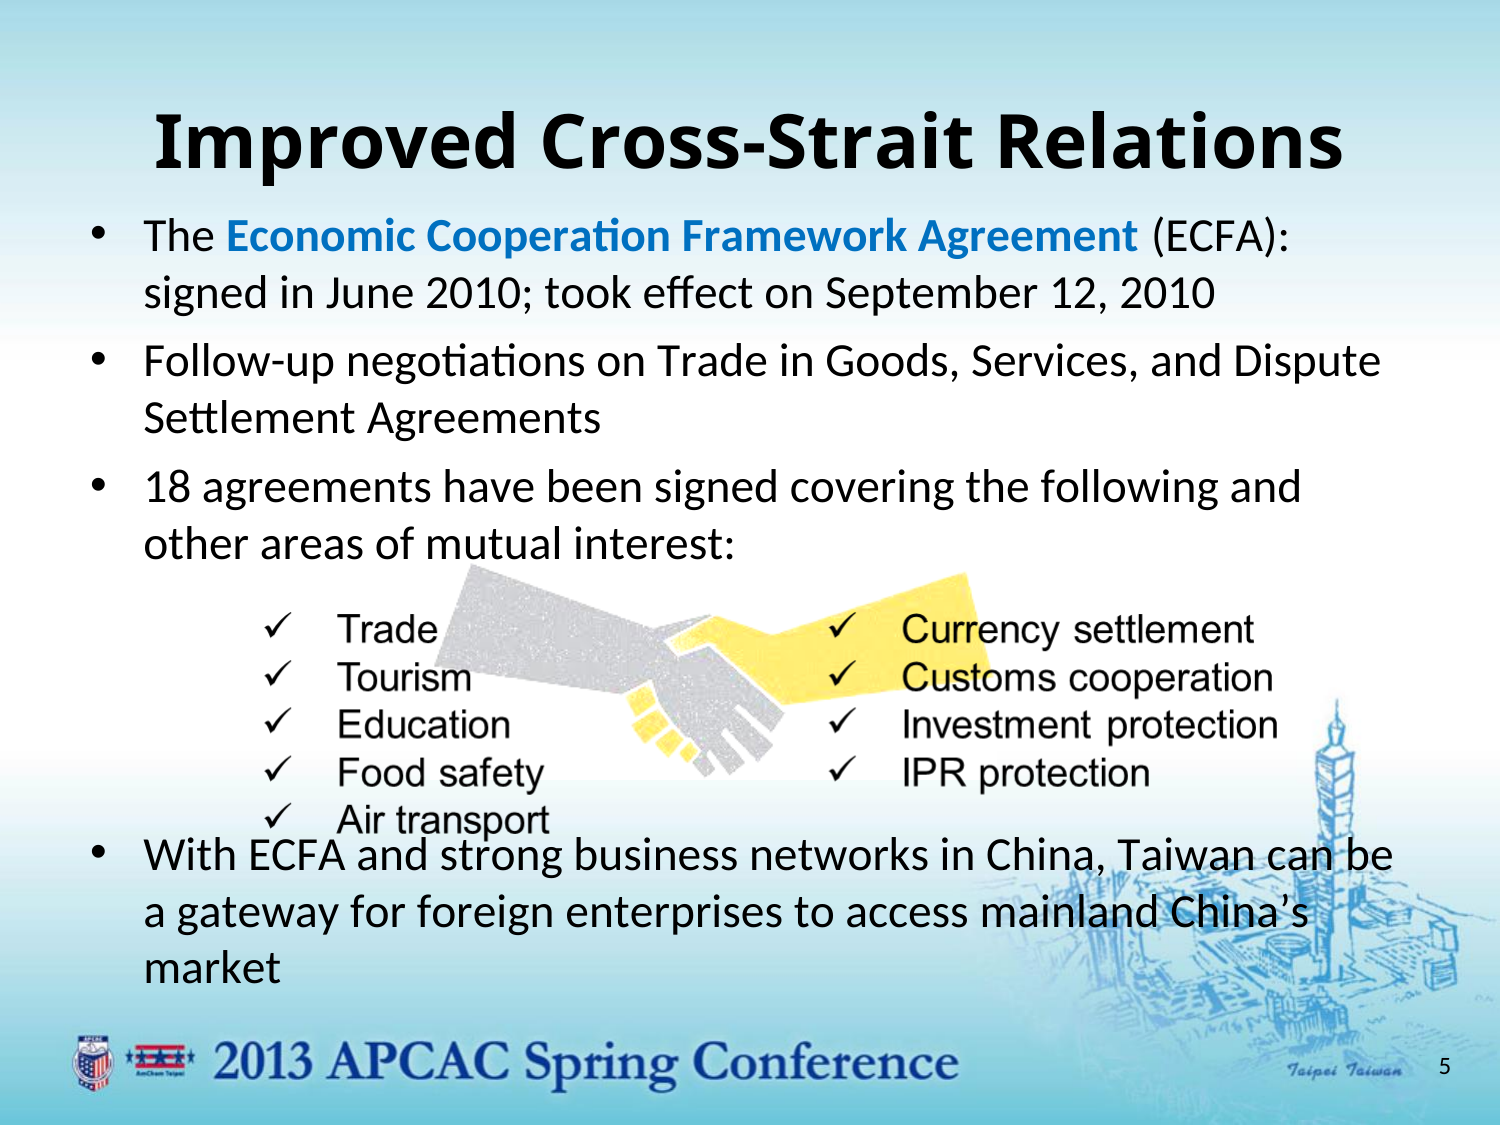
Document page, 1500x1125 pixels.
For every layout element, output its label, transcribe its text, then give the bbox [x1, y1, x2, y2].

text_box <編號> [1116, 1034, 1467, 1095]
title Improved Cross-Strait Relations [75, 45, 1426, 196]
list The Economic Cooperation Framework Agreement (ECFA): signed in June 2010; took effect on September 12, 2010 Follow-up negotiations on Trade in Goods, Services, and Dispute Settlement Agreements 18 agreements have been signed covering the following and other areas of mutual interest: With ECFA and strong business networks in China, Taiwan can be a gateway for foreign enterprises to access mainland China’s market [75, 196, 1426, 1059]
picture [0, 0, 1500, 1125]
